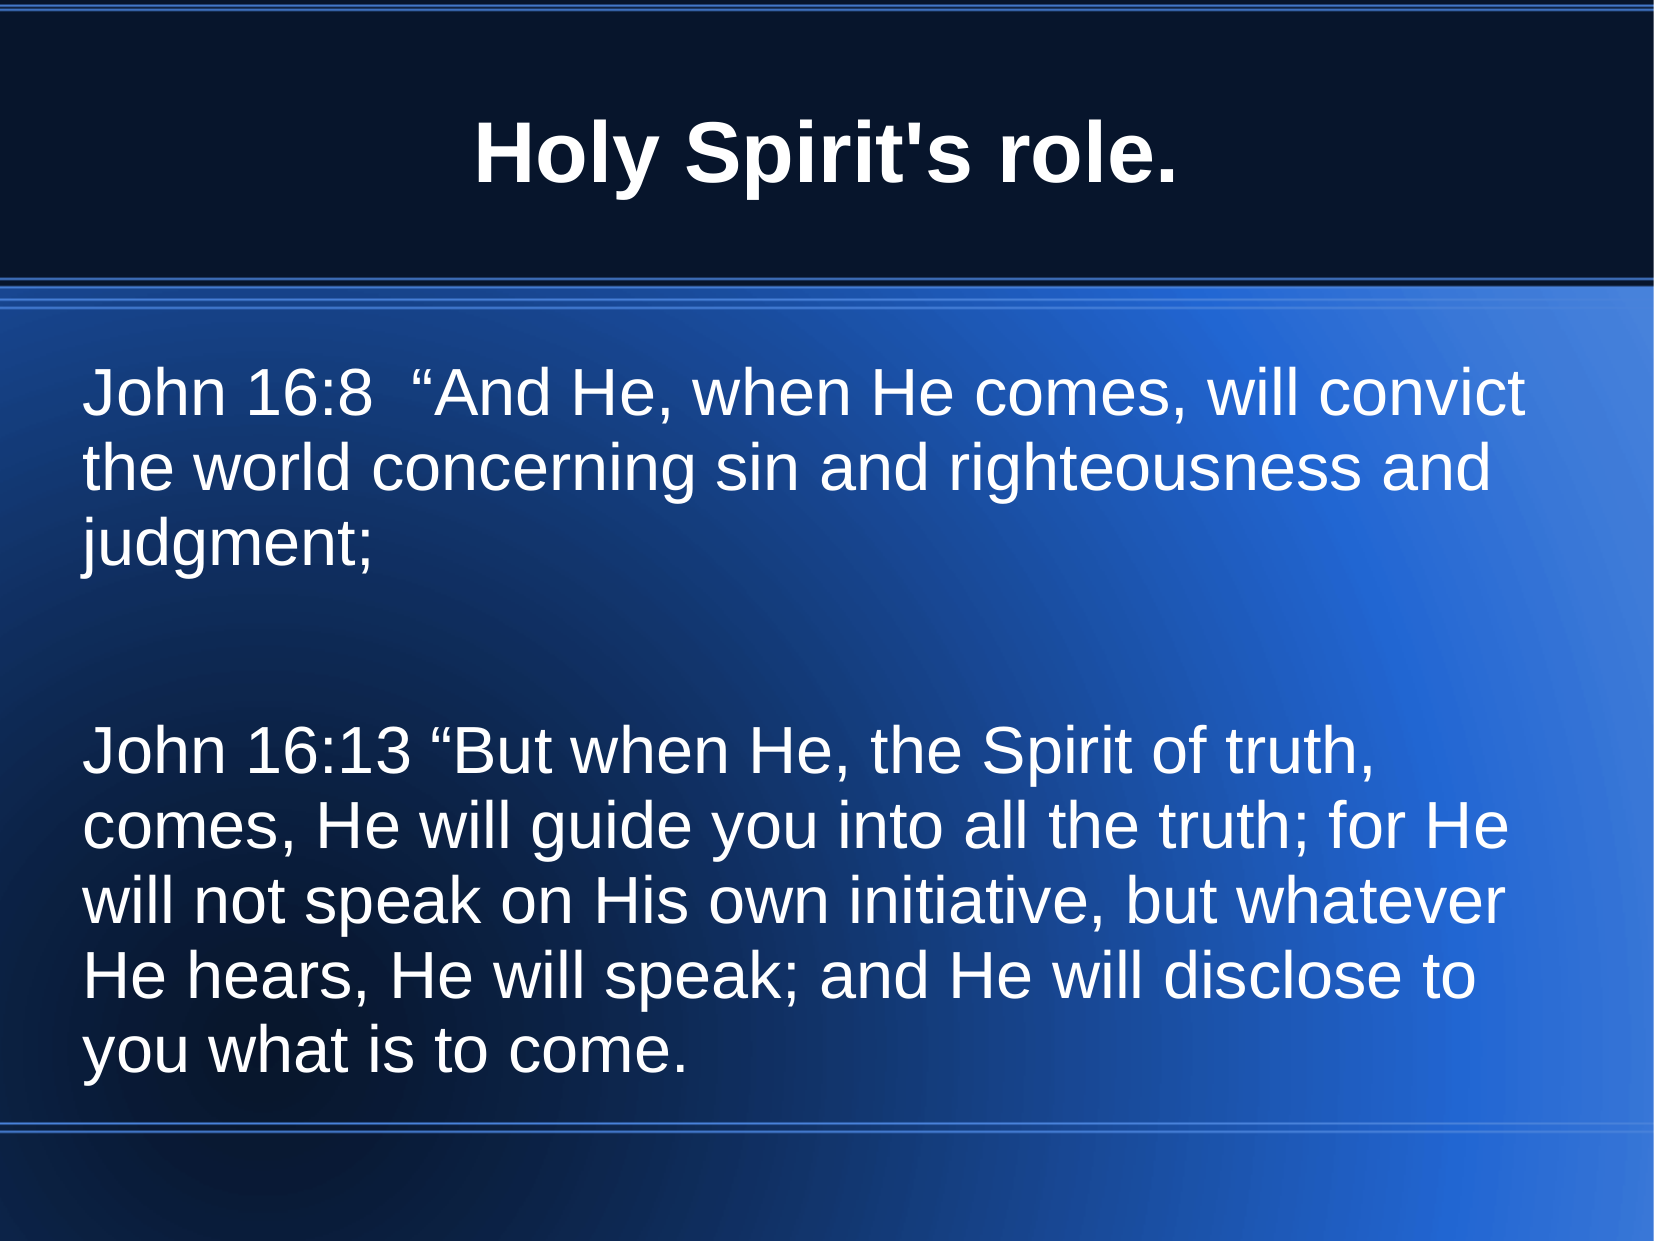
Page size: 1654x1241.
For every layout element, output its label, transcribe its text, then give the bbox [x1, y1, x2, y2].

title Holy Spirit's role. [82, 49, 1571, 257]
picture [0, 0, 1654, 1241]
list John 16:8 “And He, when He comes, will convict the world concerning sin and righteousness and judgment; John 16:13 “But when He, the Spirit of truth, comes, He will guide you into all the truth; for He will not speak on His own initiative, but whatever He hears, He will speak; and He will disclose to you what is to come. [82, 355, 1571, 1192]
